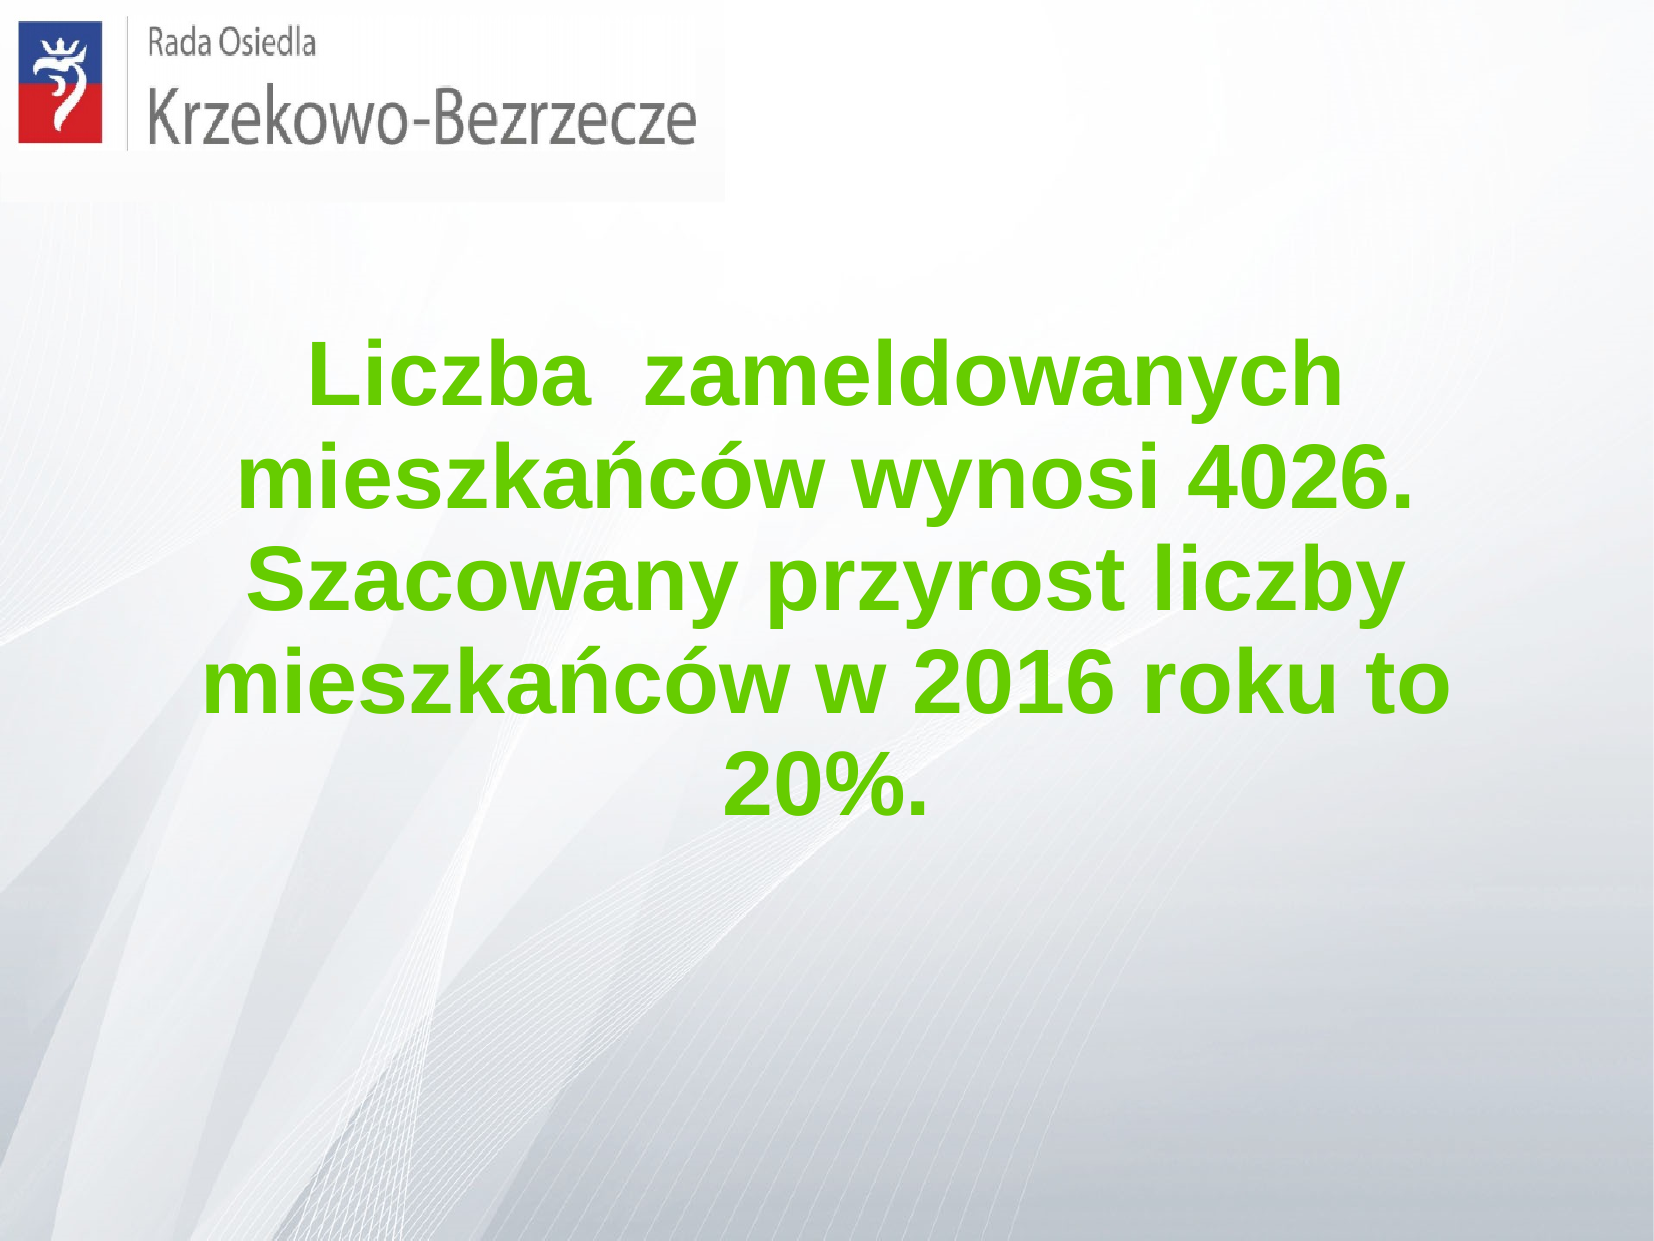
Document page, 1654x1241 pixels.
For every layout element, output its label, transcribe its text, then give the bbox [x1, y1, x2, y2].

picture [0, 0, 1654, 1241]
subtitle Liczba zameldowanych mieszkańców wynosi 4026. Szacowany przyrost liczby mieszkańców w 2016 roku to 20%. [82, 49, 1571, 1109]
